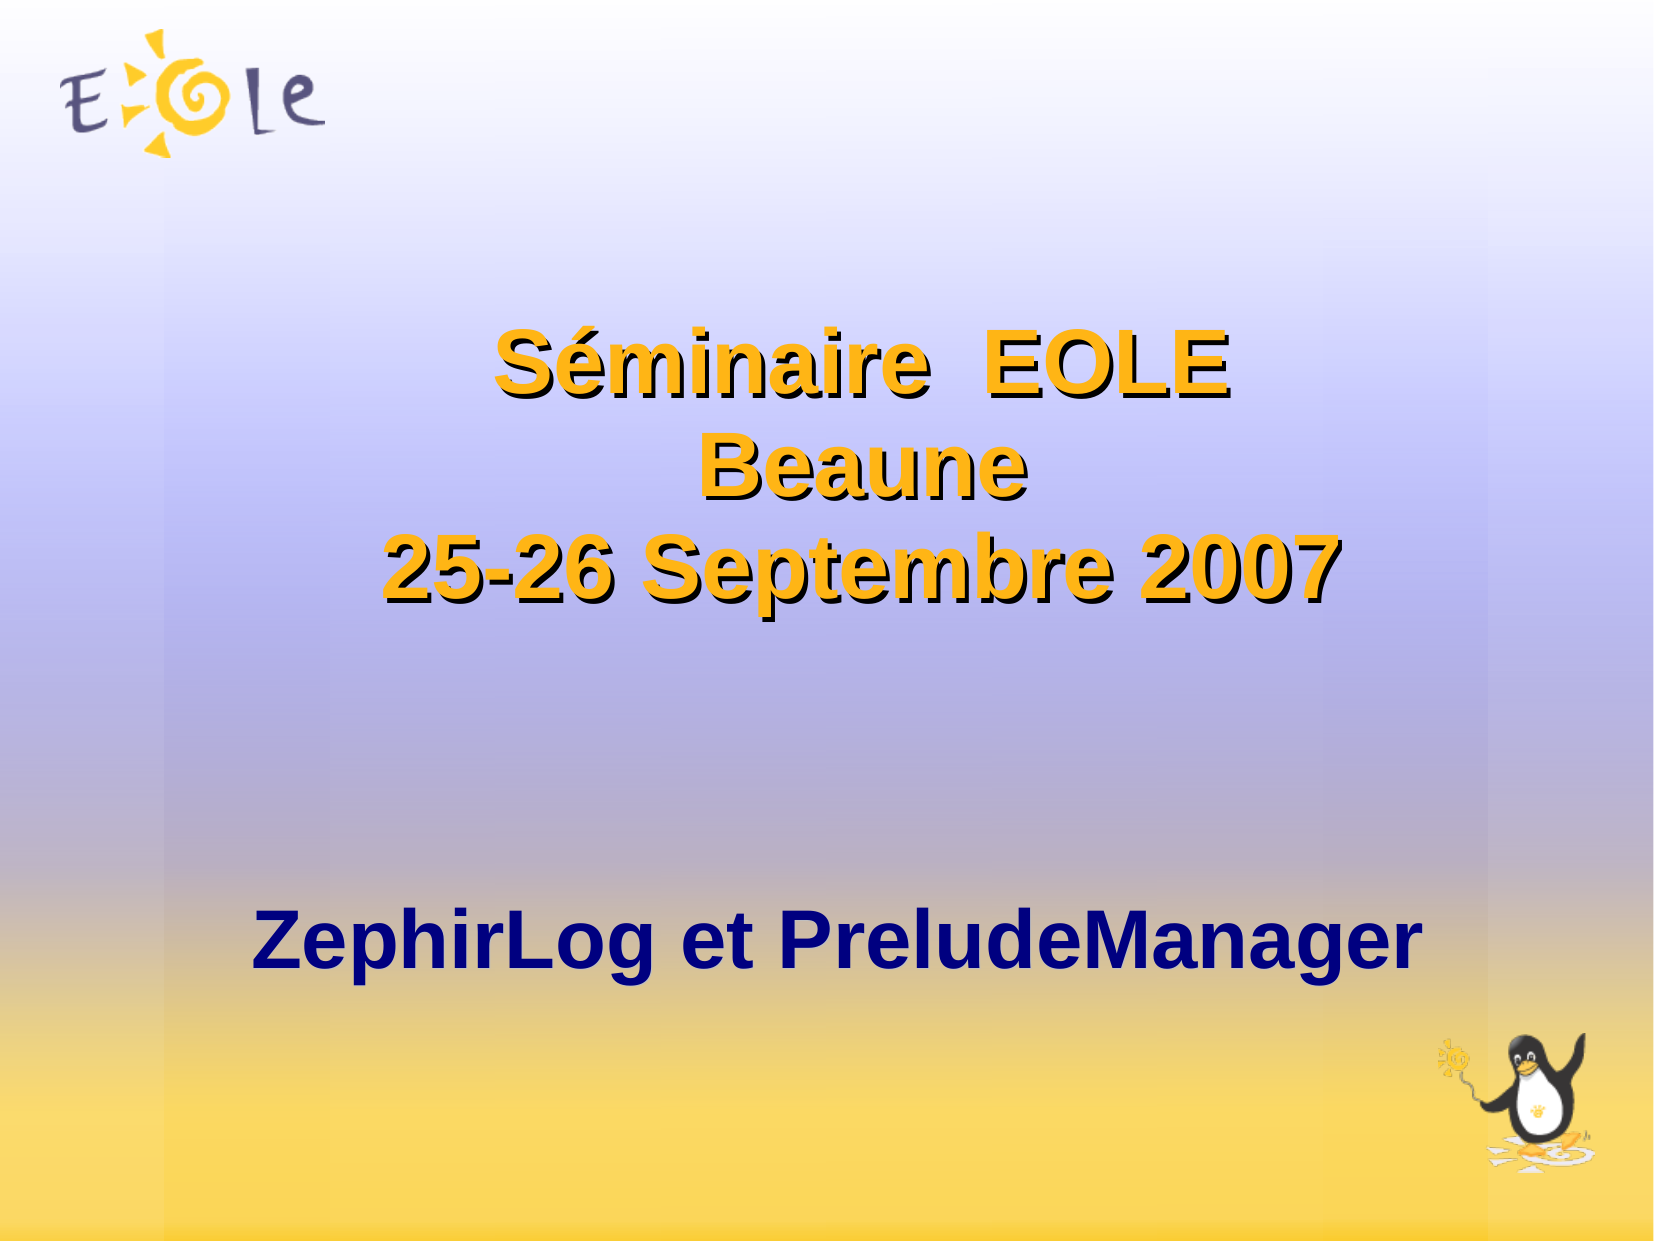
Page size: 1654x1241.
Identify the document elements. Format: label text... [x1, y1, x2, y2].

title Séminaire EOLE Beaune 25-26 Septembre 2007 [118, 191, 1607, 739]
text_box ZephirLog et PreludeManager [236, 885, 1441, 1008]
picture [0, 0, 1654, 1241]
